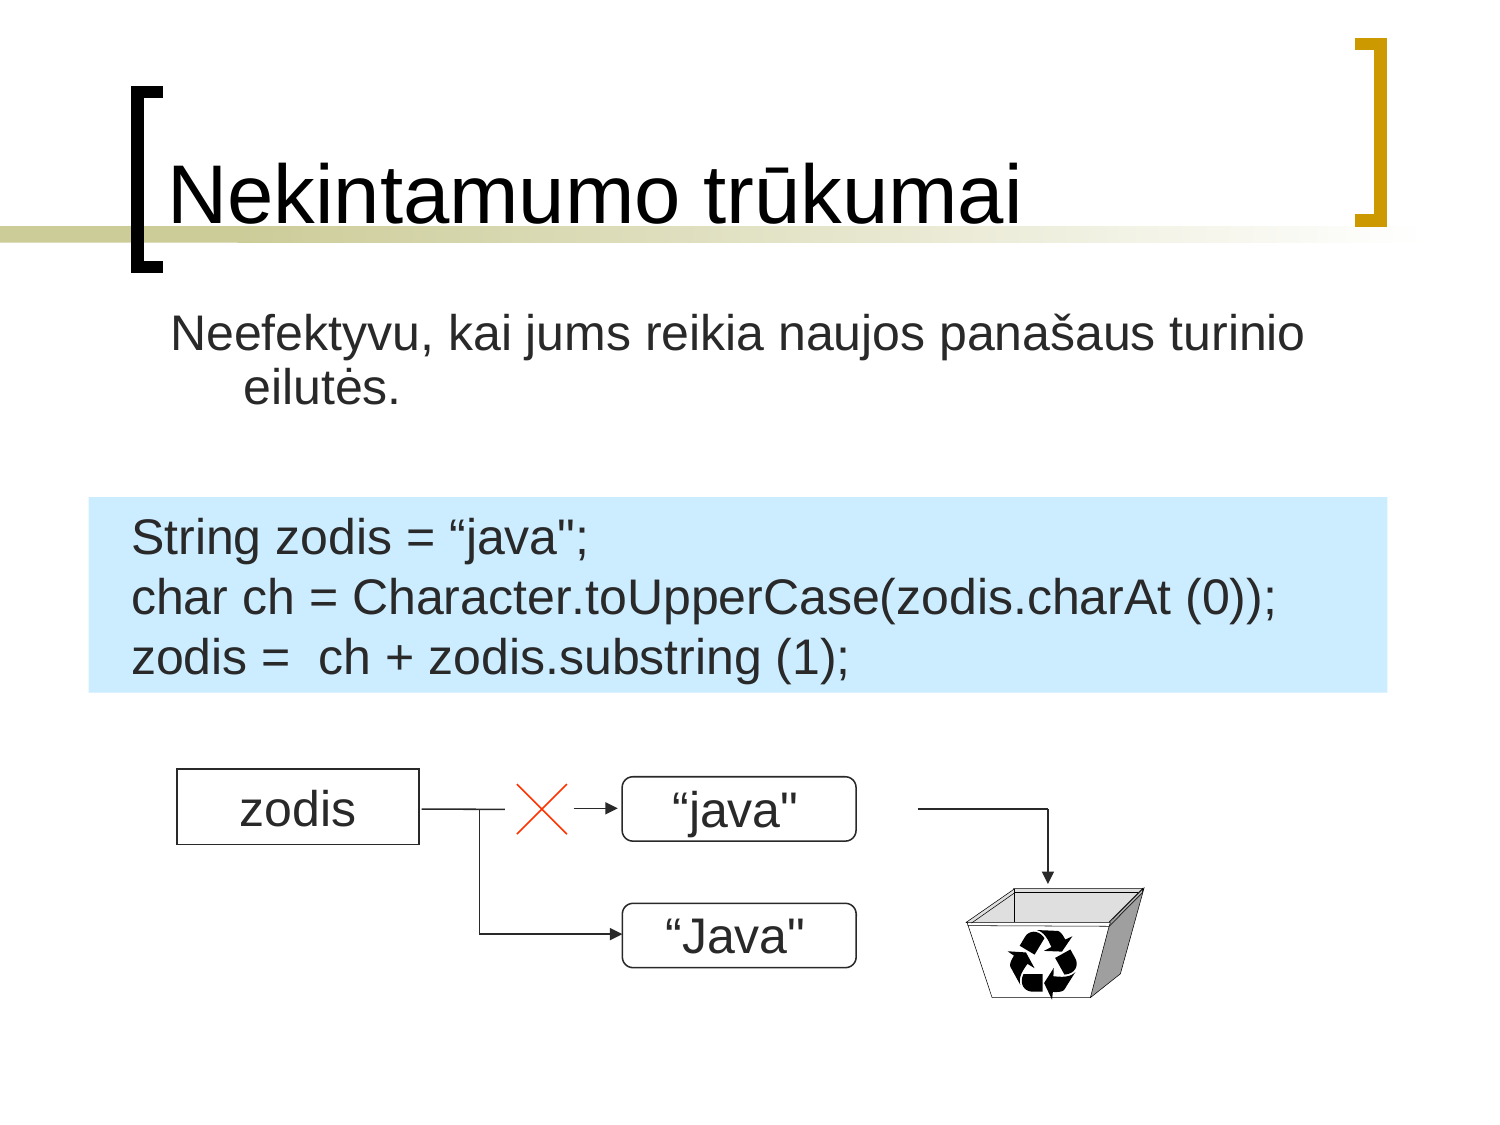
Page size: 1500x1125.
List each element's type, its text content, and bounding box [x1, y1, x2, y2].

text_box zodis [177, 769, 419, 845]
text_box [974, 891, 1142, 925]
text_box “Java" [598, 896, 873, 972]
list Neefektyvu, kai jums reikia naujos panašaus turinio eilutės. [155, 299, 1413, 451]
text_box String zodis = “java"; char ch = Character.toUpperCase(zodis.charAt (0)); zodis = ch + zodis.substring (1); [88, 497, 1388, 693]
title Nekintamumo trūkumai [152, 15, 1328, 248]
text_box [965, 888, 1141, 923]
chart [1007, 929, 1079, 1000]
text_box [1090, 894, 1143, 998]
text_box “java" [598, 769, 873, 845]
